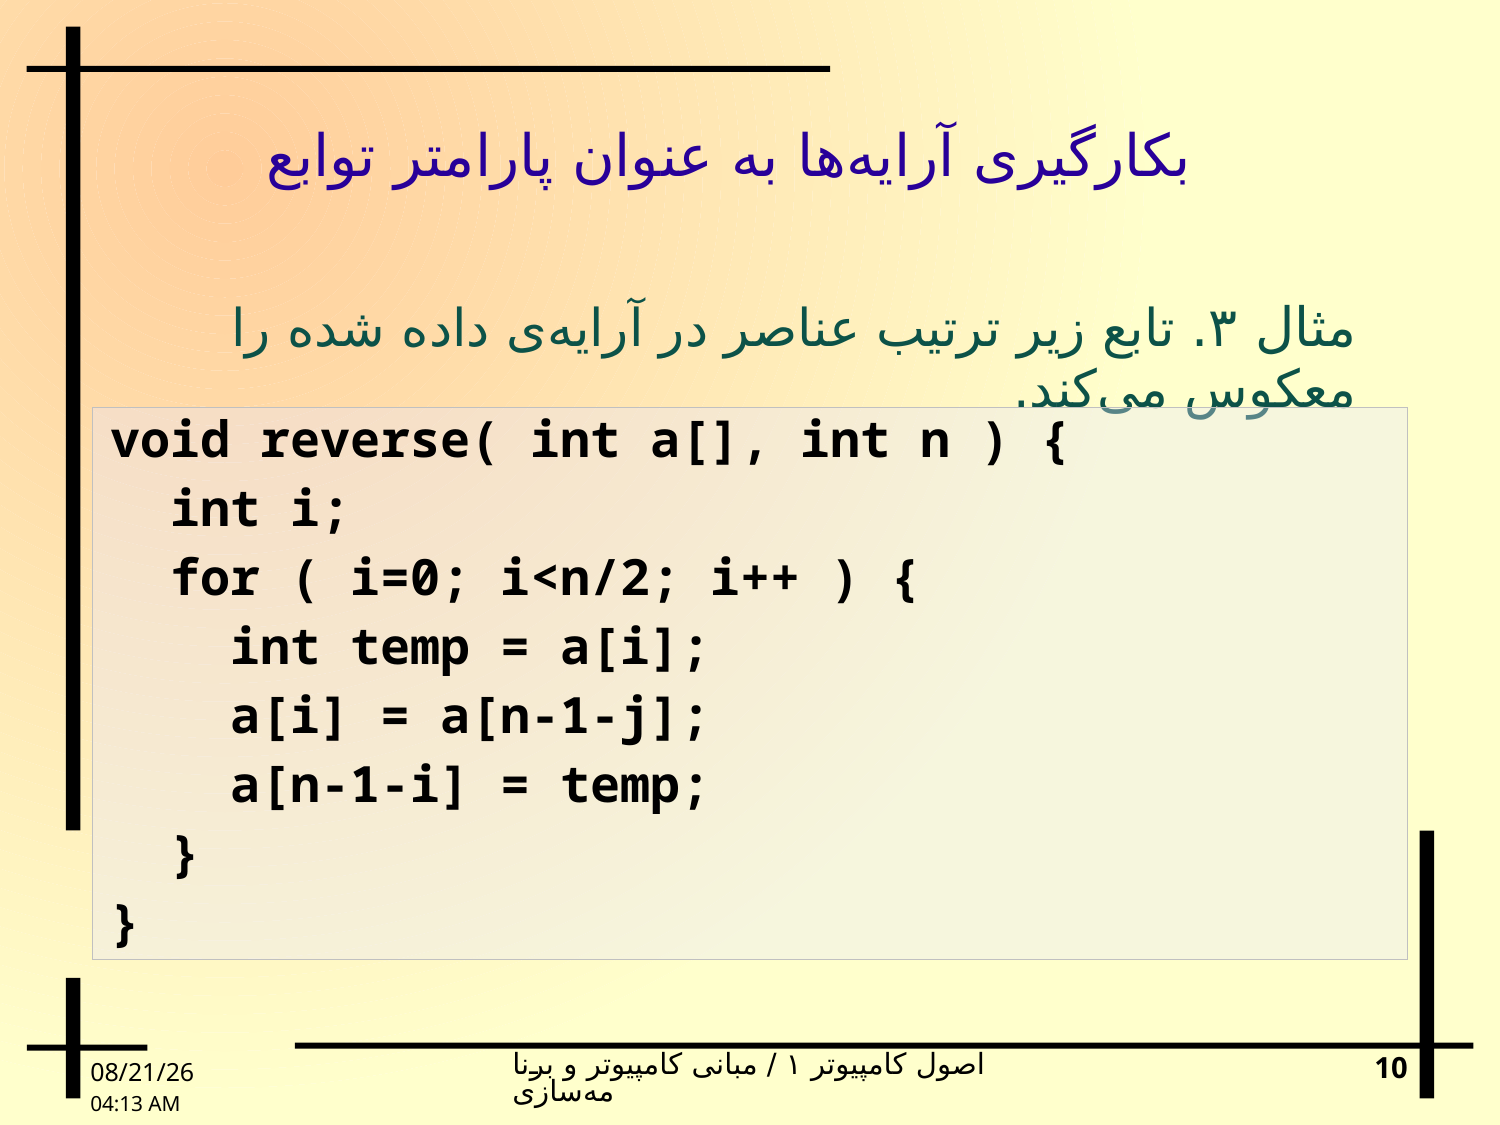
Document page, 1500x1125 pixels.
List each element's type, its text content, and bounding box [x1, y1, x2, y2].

title بکارگیری آرایه‌ها به عنوان پارامتر توابع [113, 97, 1344, 217]
text_box void reverse( int a[], int n ) { int i; for ( i=0; i<n/2; i++ ) { int temp = a[i]; a[i] = a[n-1-j]; a[n-1-i] = temp; } } [92, 407, 1408, 960]
list مثال ۳. تابع زیر ترتیب عناصر در آرایه‌ی داده شده را معکوس می‌کند. [98, 296, 1410, 395]
